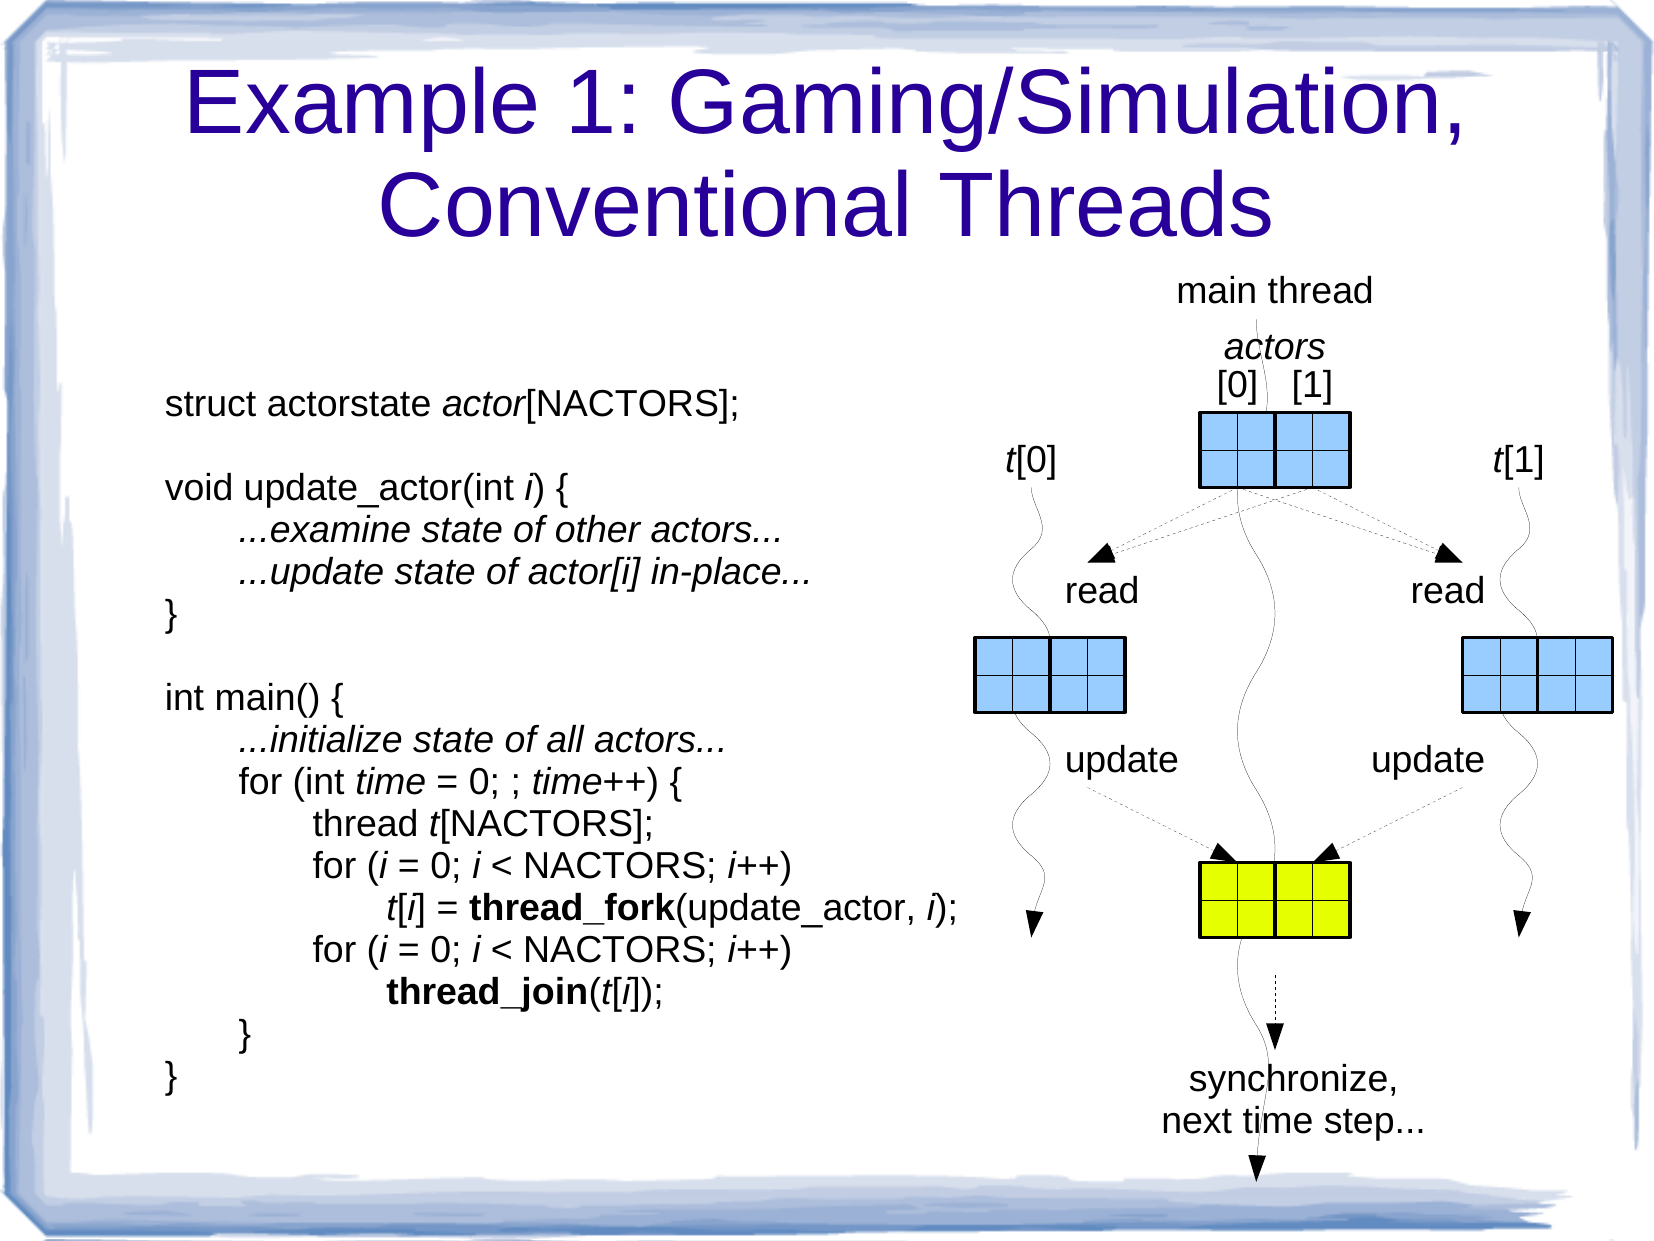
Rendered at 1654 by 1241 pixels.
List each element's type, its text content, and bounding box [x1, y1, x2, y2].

title Example 1: Gaming/Simulation, Conventional Threads [82, 50, 1571, 256]
text_box [1202, 414, 1273, 486]
text_box [1277, 864, 1348, 936]
text_box update [1350, 730, 1501, 788]
text_box [1539, 639, 1611, 711]
text_box [977, 639, 1048, 711]
text_box [1052, 639, 1123, 711]
text_box t[1] [1462, 430, 1576, 488]
text_box main thread [1125, 262, 1426, 320]
text_box update [1050, 730, 1201, 788]
text_box [1202, 864, 1273, 936]
text_box [1464, 639, 1536, 711]
text_box synchronize, next time step... [1087, 1050, 1501, 1149]
text_box t[0] [1013, 430, 1088, 488]
text_box read [1050, 562, 1201, 620]
text_box [1] [1275, 355, 1351, 413]
picture [0, 0, 1654, 1241]
text_box actors [1200, 320, 1351, 355]
text_box struct actorstate actor[NACTORS]; void update_actor(int i) { ...examine state of other actors... ...update state of actor[i] in-place... } int main() { ...initialize state of all actors... for (int time = 0; ; time++) { thread t[NACTORS]; for (i = 0; i < NACTORS; i++) t[i] = thread_fork(update_actor, i); for (i = 0; i < NACTORS; i++) thread_join(t[i]); } } [150, 375, 1013, 1146]
text_box [1277, 414, 1348, 486]
text_box read [1350, 562, 1501, 620]
text_box [0] [1200, 355, 1275, 413]
